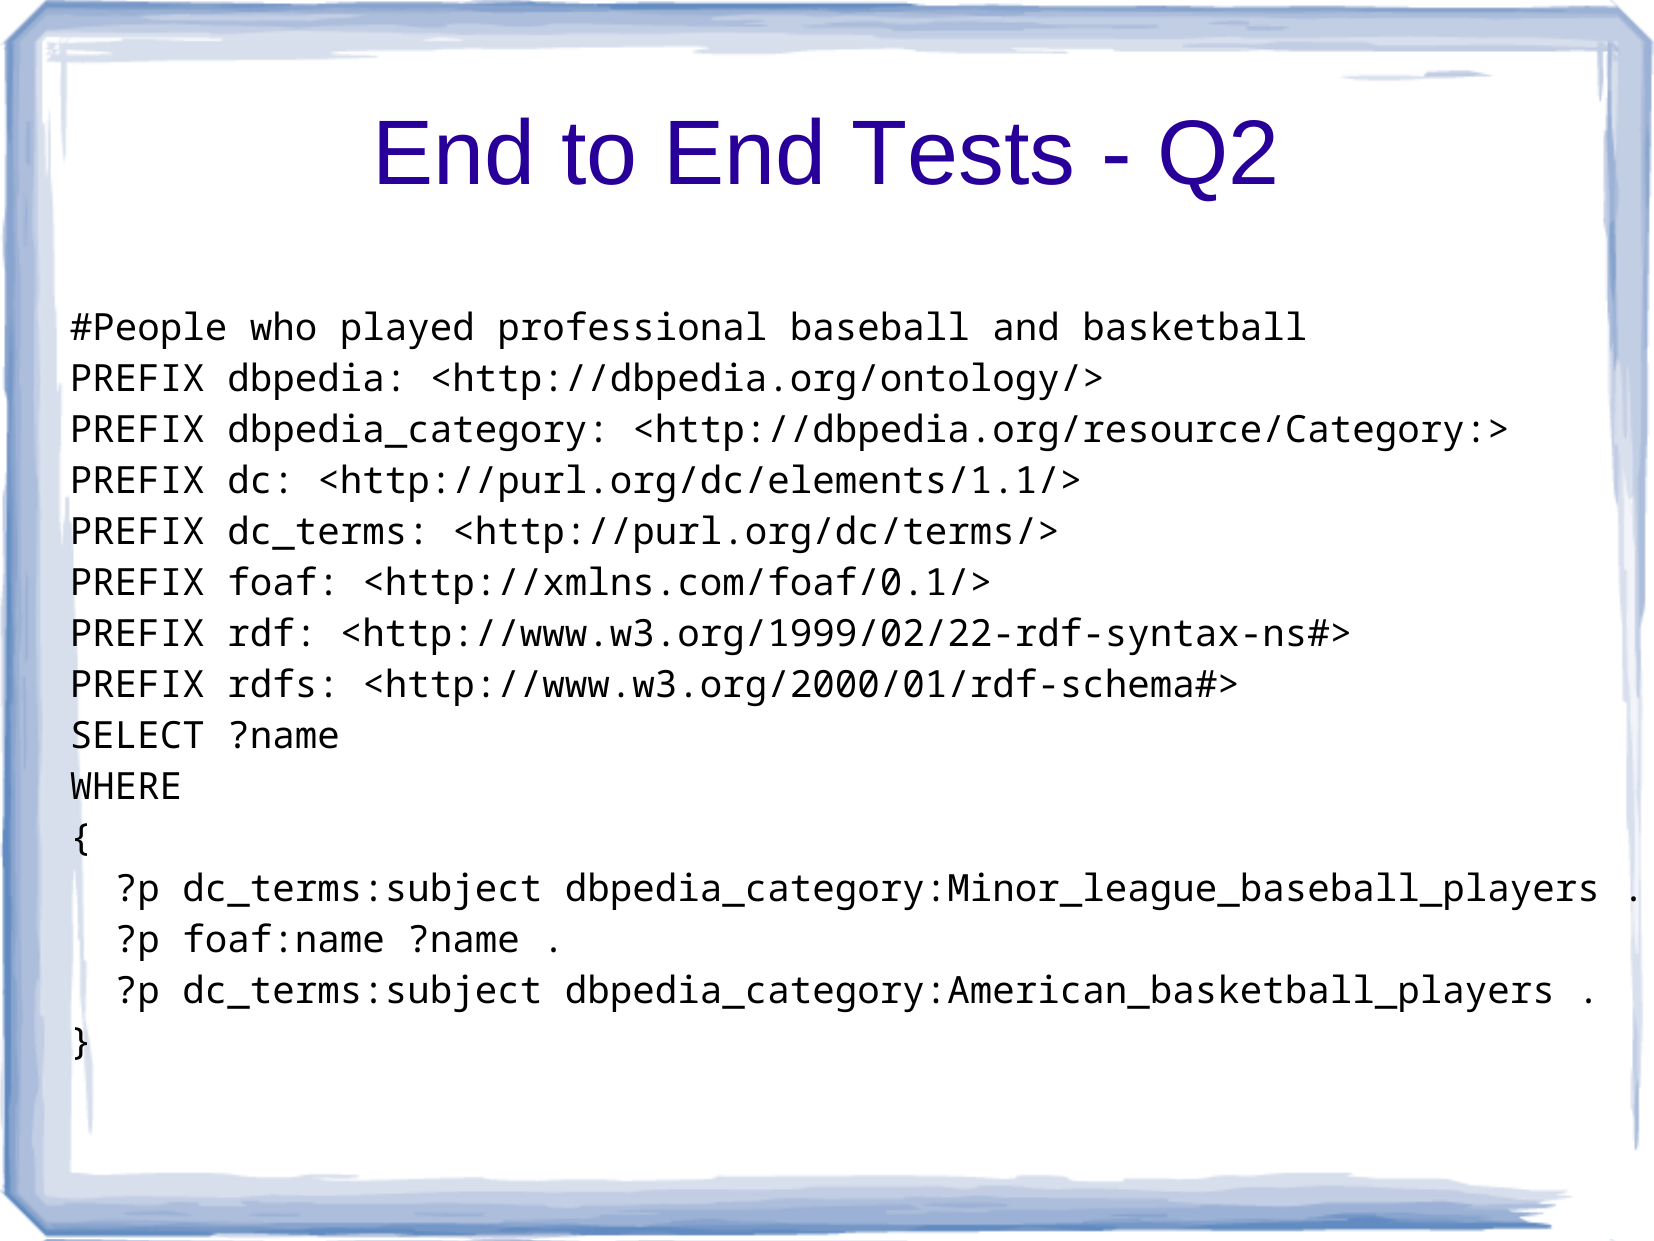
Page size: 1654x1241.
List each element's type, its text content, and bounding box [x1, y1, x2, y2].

picture [0, 0, 1654, 1241]
title End to End Tests - Q2 [82, 49, 1571, 257]
text_box #People who played professional baseball and basketball PREFIX dbpedia: <http://dbpedia.org/ontology/> PREFIX dbpedia_category: <http://dbpedia.org/resource/Category:> PREFIX dc: <http://purl.org/dc/elements/1.1/> PREFIX dc_terms: <http://purl.org/dc/terms/> PREFIX foaf: <http://xmlns.com/foaf/0.1/> PREFIX rdf: <http://www.w3.org/1999/02/22-rdf-syntax-ns#> PREFIX rdfs: <http://www.w3.org/2000/01/rdf-schema#> SELECT ?name WHERE { ?p dc_terms:subject dbpedia_category:Minor_league_baseball_players . ?p foaf:name ?name . ?p dc_terms:subject dbpedia_category:American_basketball_players . } [55, 293, 1654, 931]
